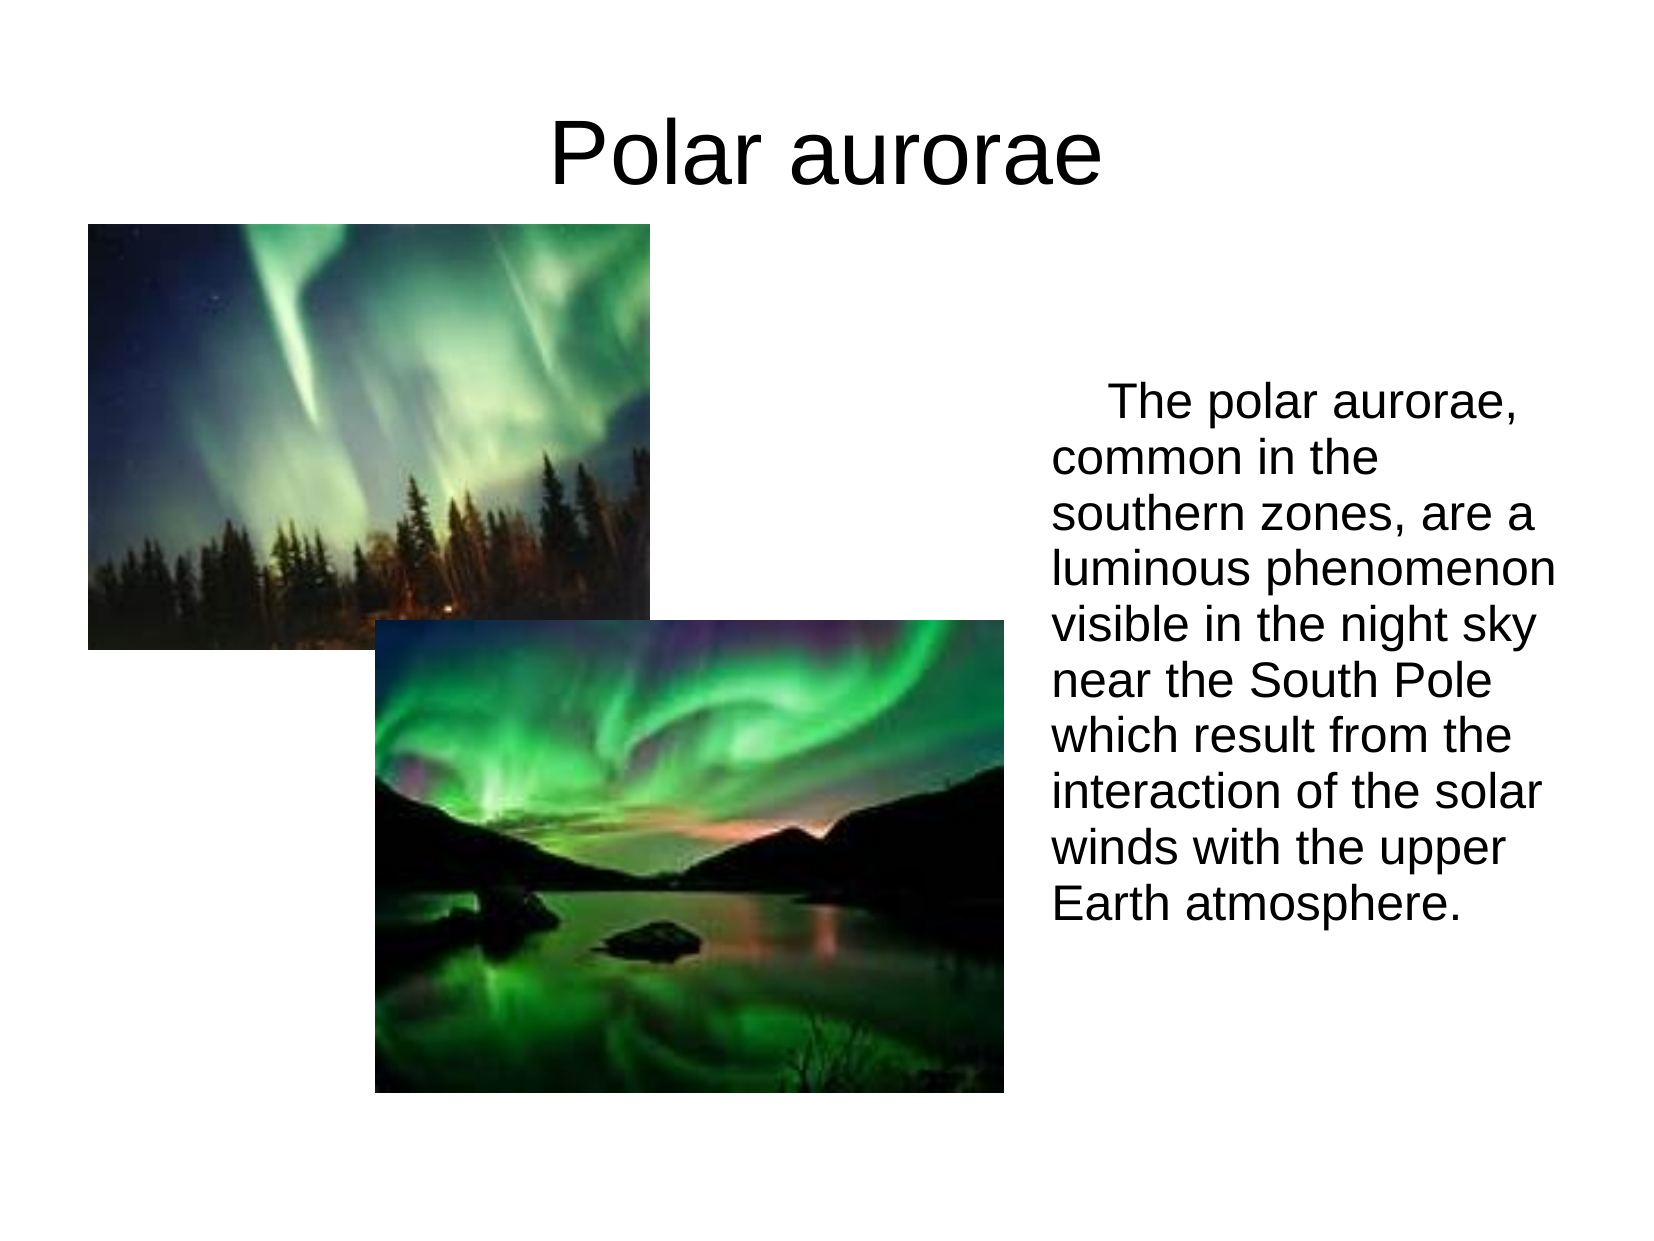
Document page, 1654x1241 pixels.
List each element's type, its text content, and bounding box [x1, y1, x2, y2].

picture [88, 224, 1004, 1093]
title Polar aurorae [82, 49, 1571, 257]
list The polar aurorae, common in the southern zones, are a luminous phenomenon visible in the night sky near the South Pole which result from the interaction of the solar winds with the upper Earth atmosphere. [838, 373, 1565, 1093]
